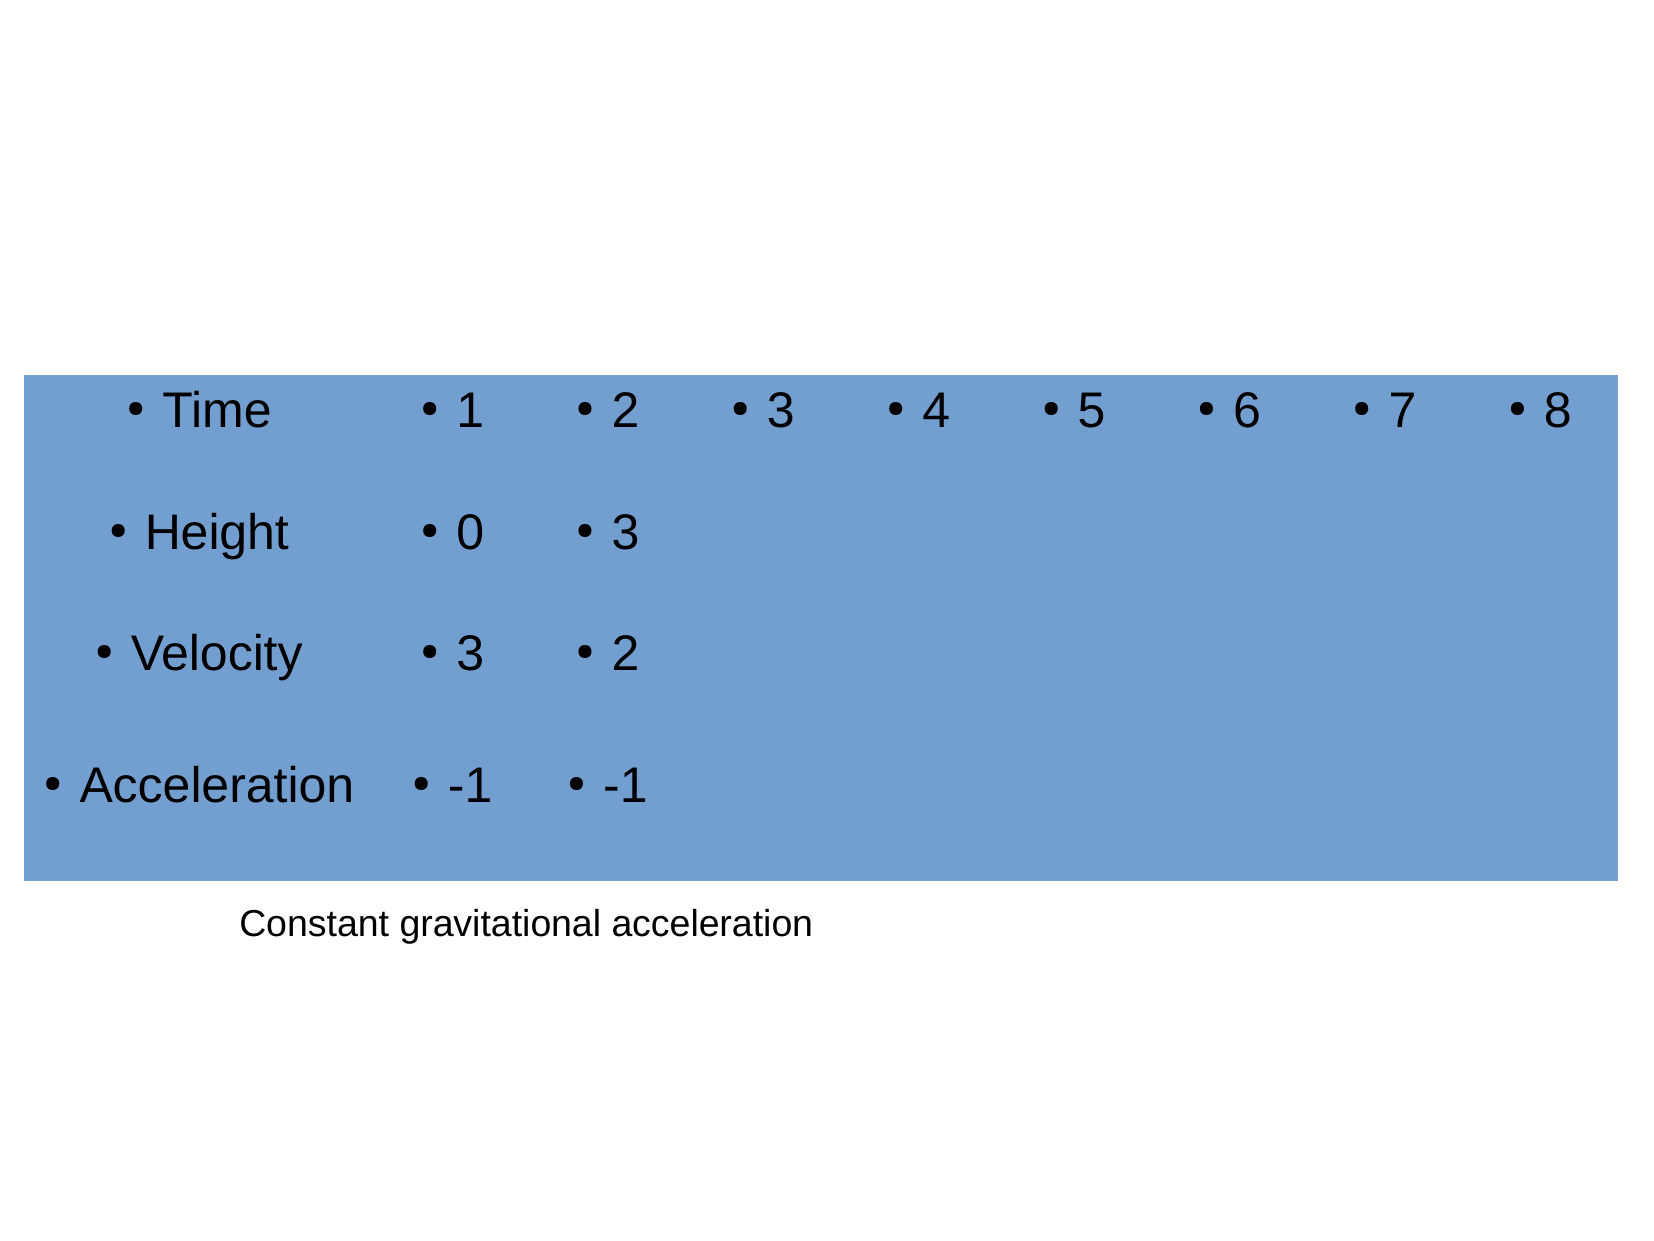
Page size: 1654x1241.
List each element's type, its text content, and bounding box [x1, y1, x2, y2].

table_cell [996, 750, 1152, 881]
table_header 8 [1462, 375, 1618, 497]
table_header 7 [1307, 375, 1462, 497]
table_cell Velocity [24, 618, 375, 750]
table_cell [685, 497, 841, 618]
table_cell Acceleration [24, 750, 375, 881]
table_cell [1307, 618, 1462, 750]
table_cell 0 [375, 497, 530, 618]
table_header 3 [685, 375, 841, 497]
table_header Time [24, 375, 375, 497]
table_header 5 [996, 375, 1152, 497]
table_cell 2 [530, 618, 685, 750]
table_cell [1462, 618, 1618, 750]
table_cell 3 [375, 618, 530, 750]
table_cell -1 [530, 750, 685, 881]
table_cell [1152, 618, 1307, 750]
table_cell [1307, 750, 1462, 881]
table_cell [1462, 497, 1618, 618]
text_box Constant gravitational acceleration [224, 891, 836, 953]
table_cell [685, 750, 841, 881]
table_header 4 [841, 375, 996, 497]
table_cell [685, 618, 841, 750]
table_cell Height [24, 497, 375, 618]
table_cell [996, 618, 1152, 750]
table_cell [996, 497, 1152, 618]
table_cell [1462, 750, 1618, 881]
table_cell [1152, 497, 1307, 618]
table_cell 3 [530, 497, 685, 618]
table_cell [841, 618, 996, 750]
table_cell [1307, 497, 1462, 618]
table_cell [1152, 750, 1307, 881]
table_header 2 [530, 375, 685, 497]
table_header 1 [375, 375, 530, 497]
table_header 6 [1152, 375, 1307, 497]
table_cell -1 [375, 750, 530, 881]
table_cell [841, 497, 996, 618]
table_cell [841, 750, 996, 881]
